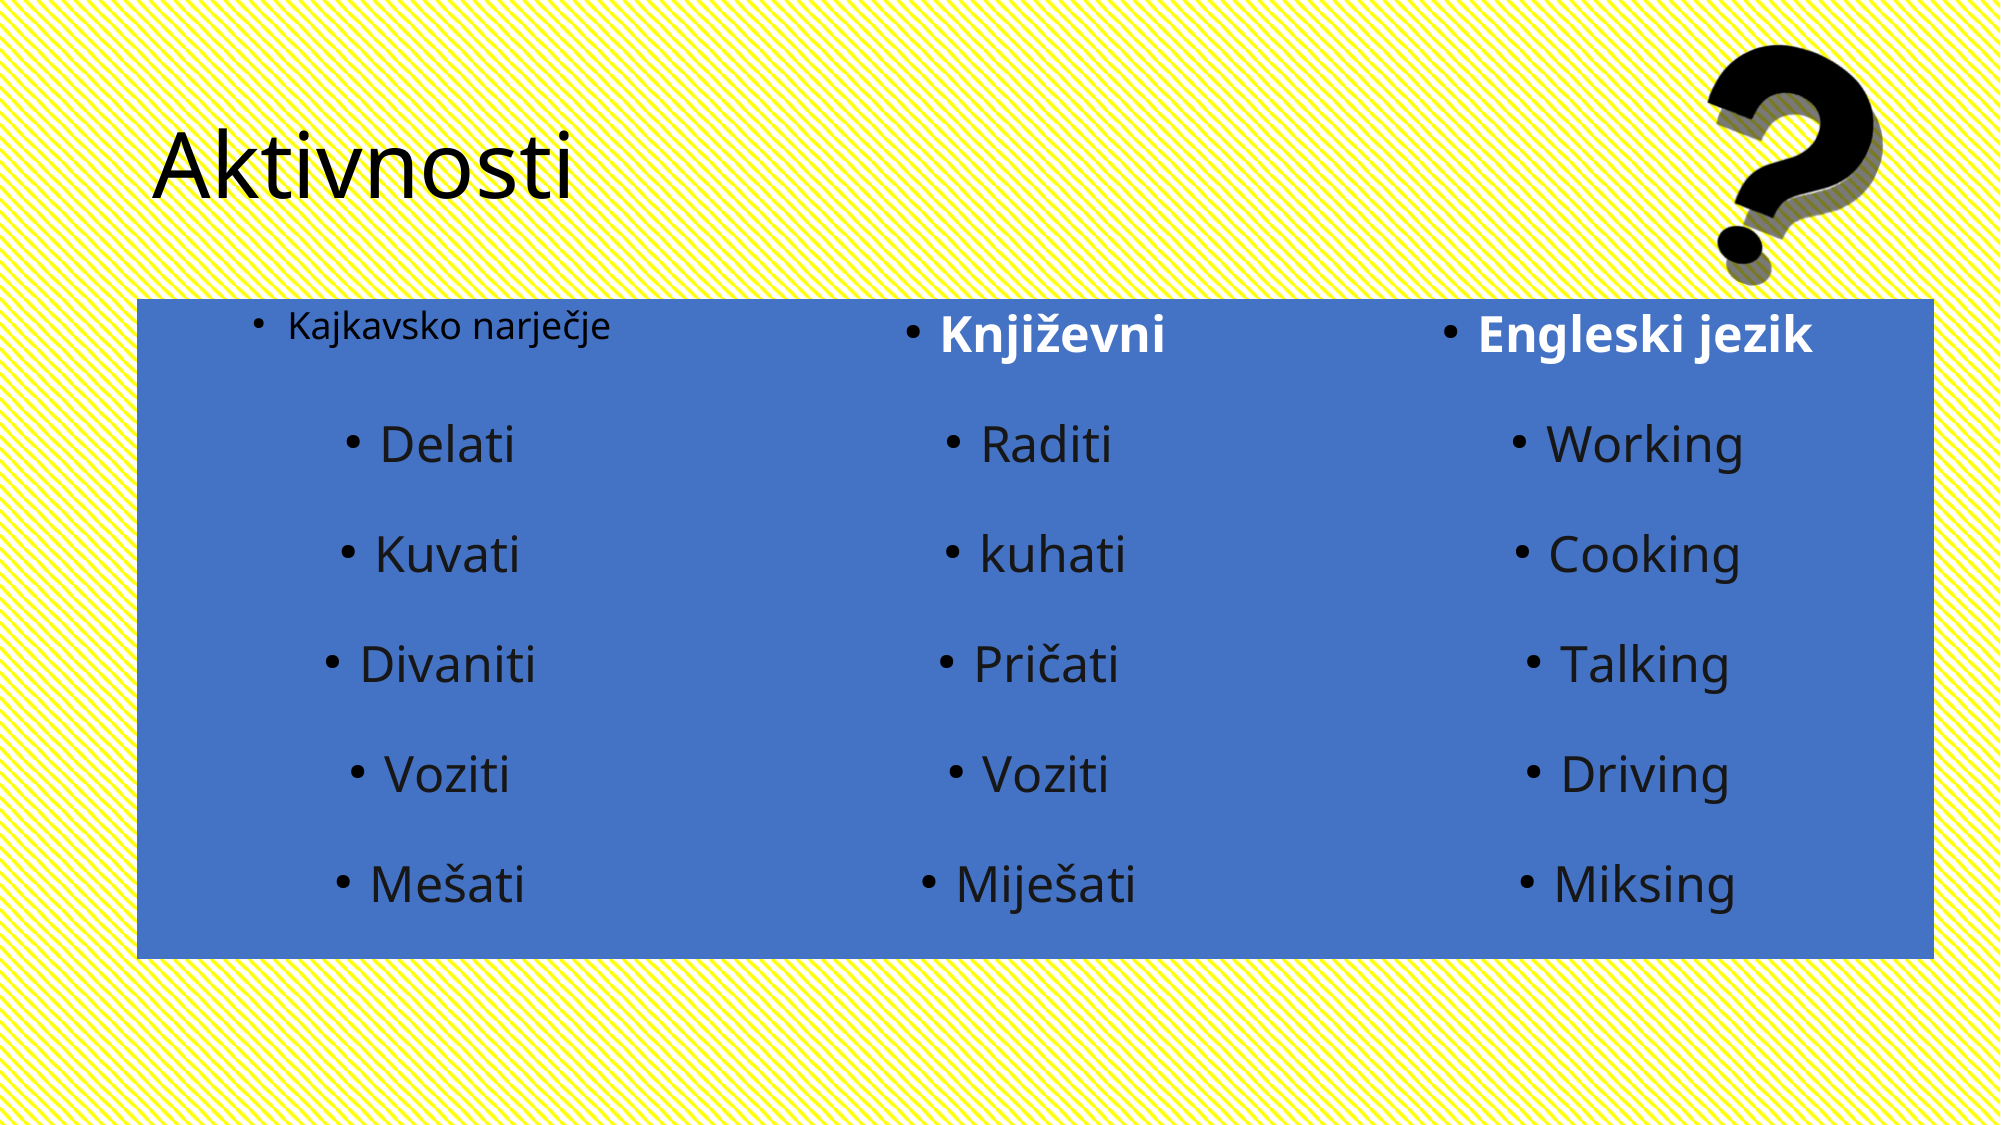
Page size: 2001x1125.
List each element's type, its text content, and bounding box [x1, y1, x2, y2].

table_cell Miksing [1335, 849, 1934, 959]
table_cell Voziti [137, 739, 736, 849]
table_cell Divaniti [137, 629, 736, 739]
table_cell Driving [1335, 739, 1934, 849]
table_cell Raditi [736, 409, 1335, 519]
picture [1654, 21, 1904, 315]
table_header Književni [736, 299, 1335, 409]
table_cell Delati [137, 409, 736, 519]
table_cell Working [1335, 409, 1934, 519]
table_cell Cooking [1335, 519, 1934, 629]
table_cell Pričati [736, 629, 1335, 739]
title Aktivnosti [137, 59, 1654, 278]
table_cell Kuvati [137, 519, 736, 629]
table_header Engleski jezik [1335, 299, 1934, 409]
table_cell Talking [1335, 629, 1934, 739]
table_header Kajkavsko narječje [137, 299, 736, 409]
table_cell Miješati [736, 849, 1335, 959]
table_cell Voziti [736, 739, 1335, 849]
table_cell kuhati [736, 519, 1335, 629]
table_cell Mešati [137, 849, 736, 959]
